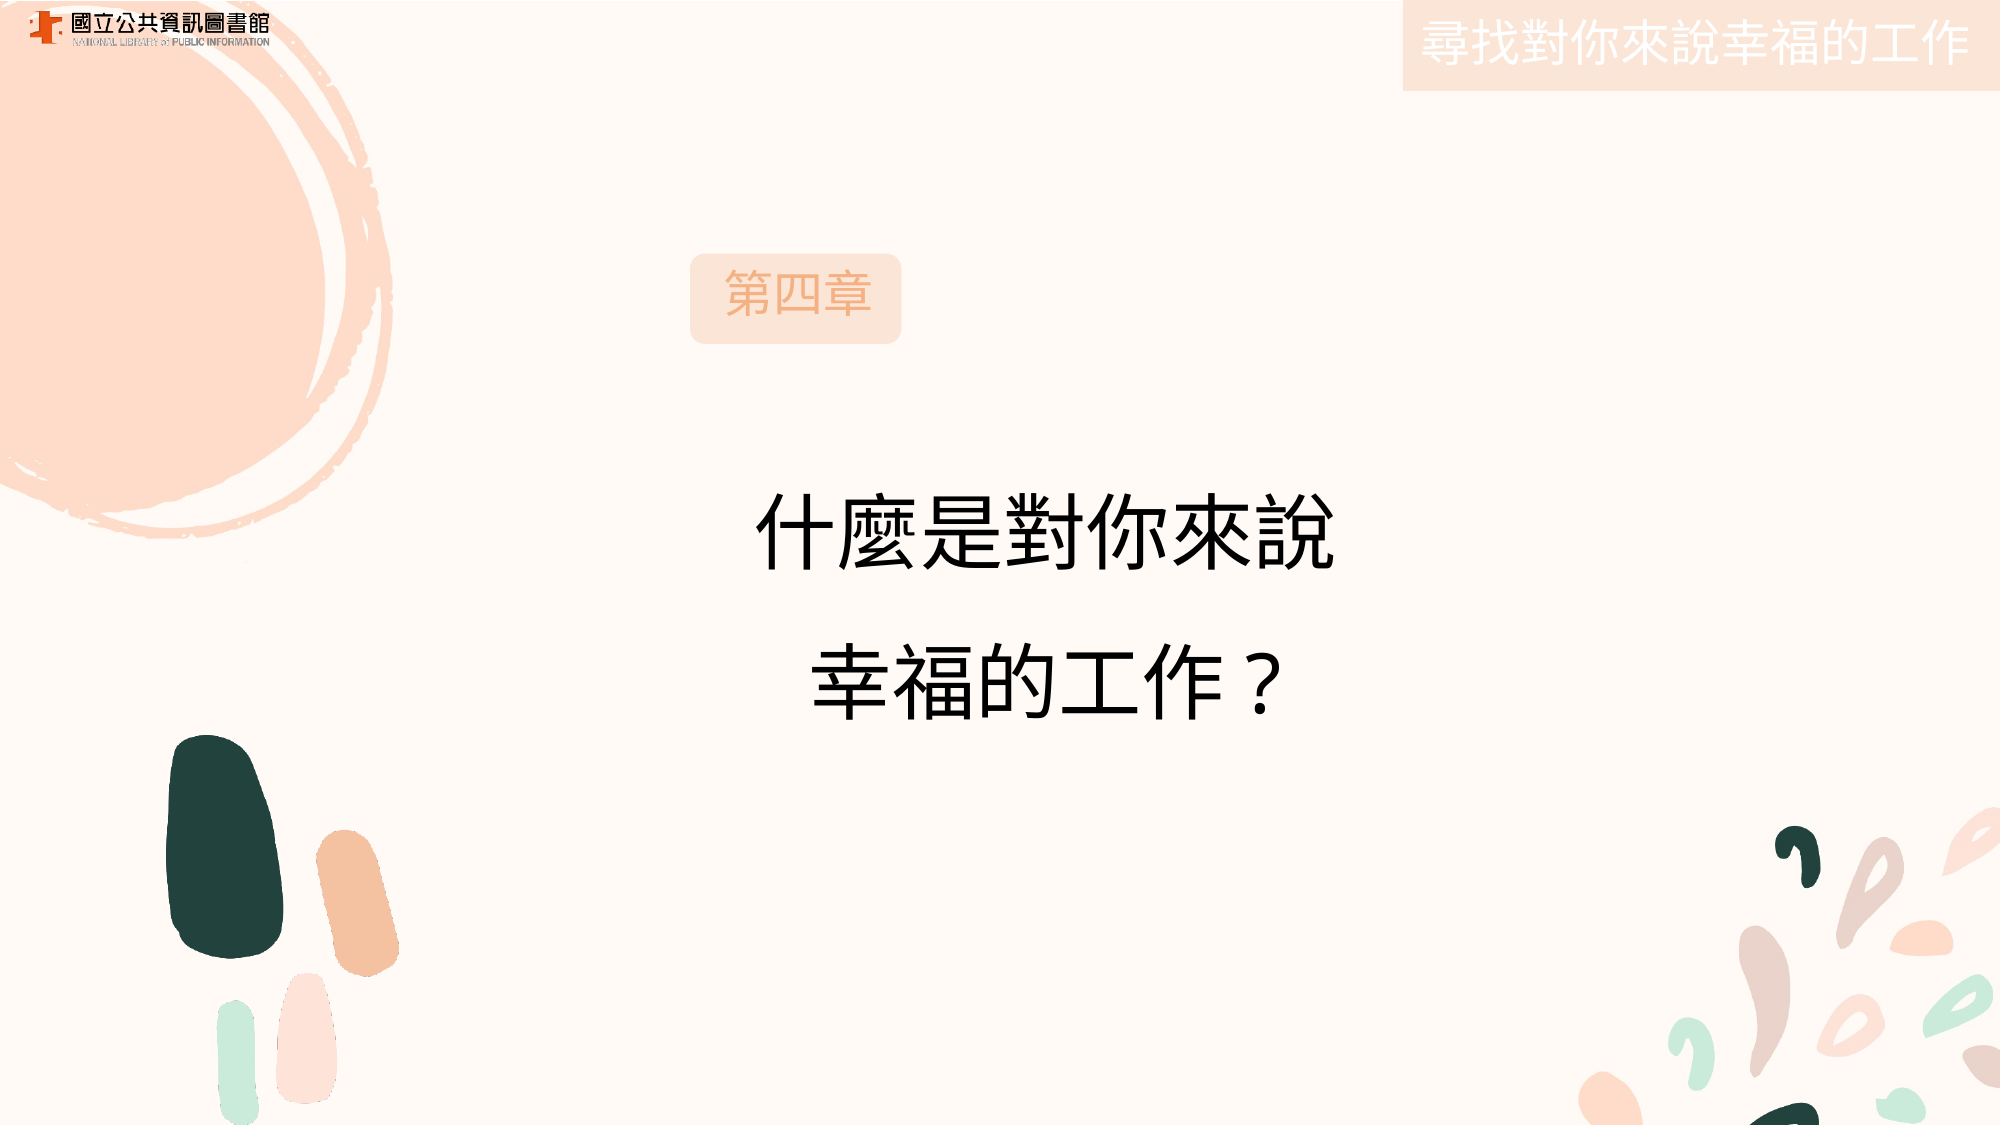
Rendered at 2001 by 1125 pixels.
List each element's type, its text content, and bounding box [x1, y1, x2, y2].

picture [0, 1, 2000, 1125]
text_box 第四章 [708, 243, 927, 332]
text_box 尋找對你來說幸福的工作 [1405, 0, 2000, 80]
text_box 什麼是對你來說 幸福的工作? [687, 423, 1403, 705]
text_box [690, 253, 901, 344]
text_box [1403, 0, 2000, 91]
